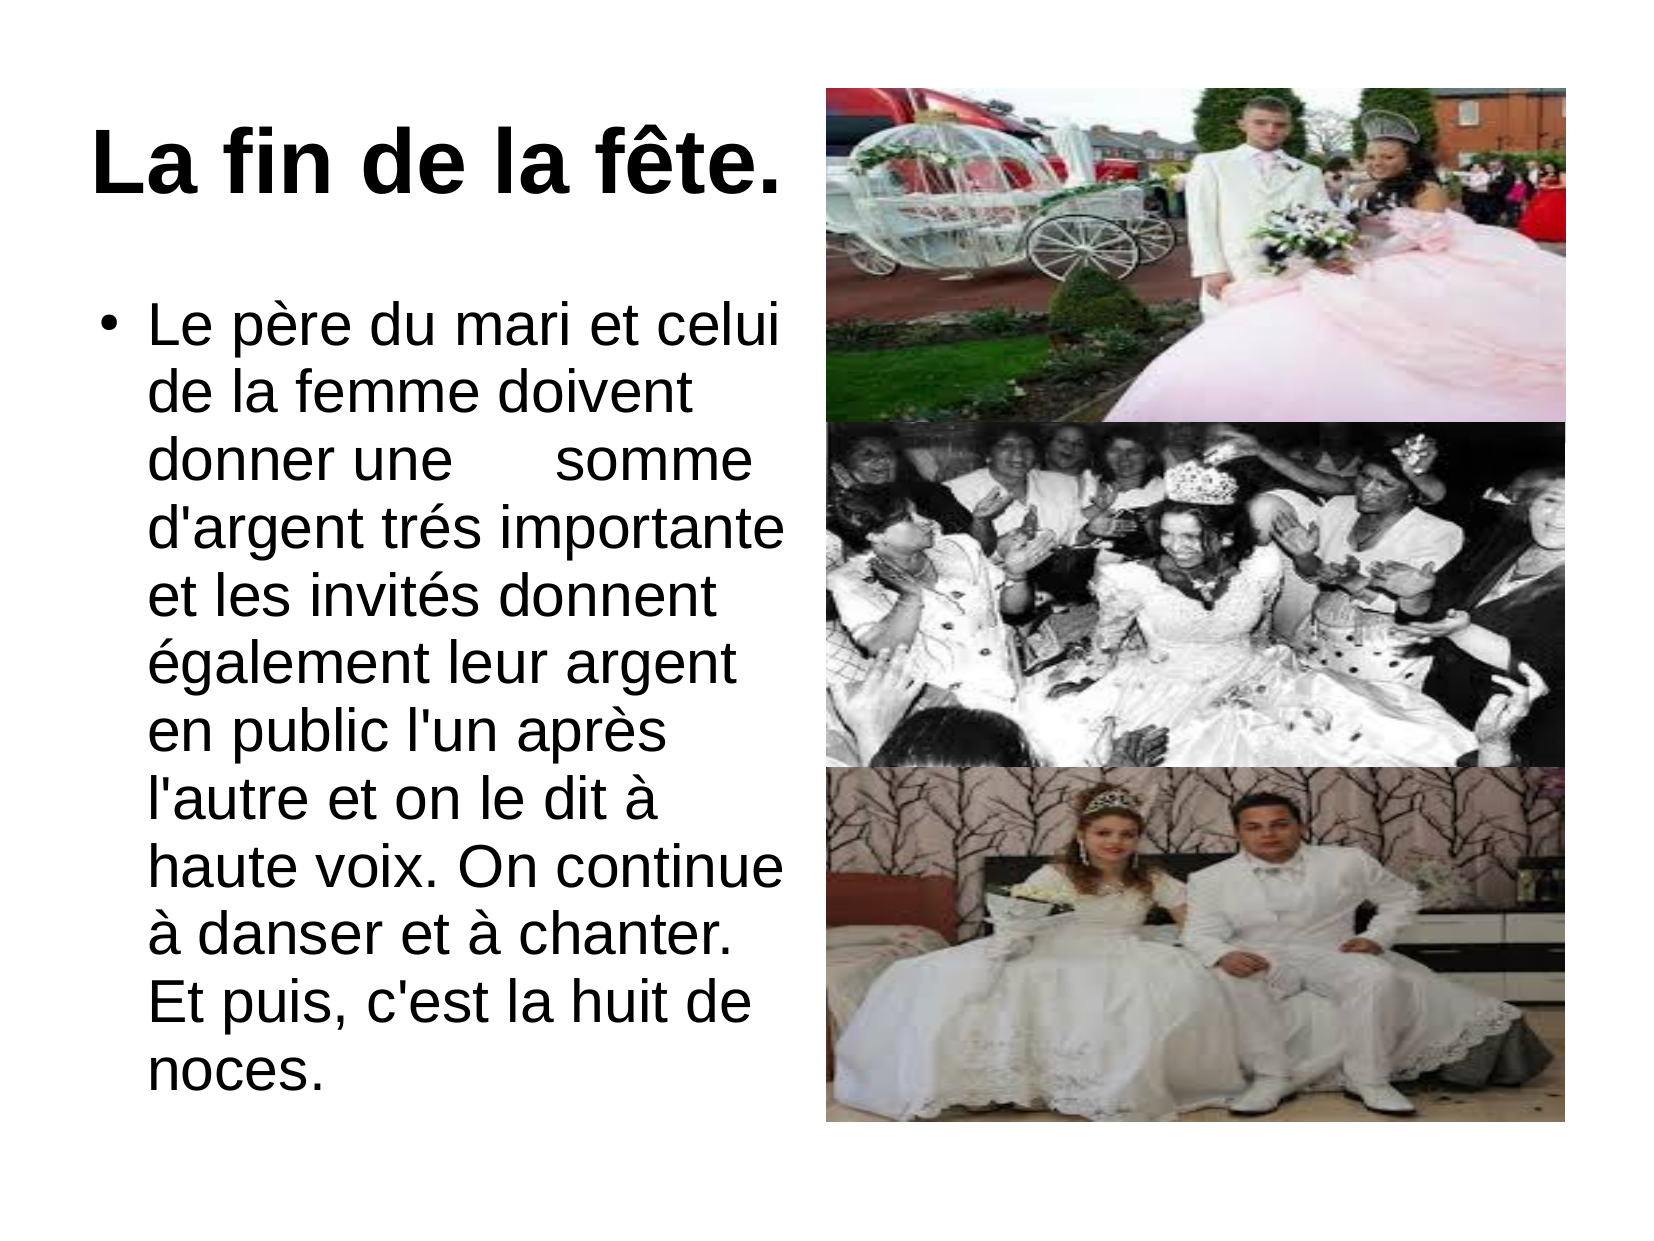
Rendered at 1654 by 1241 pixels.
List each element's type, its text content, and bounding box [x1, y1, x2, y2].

title La fin de la fête. [0, 58, 1182, 266]
picture [826, 88, 1572, 1123]
list Le père du mari et celui de la femme doivent donner une somme d'argent trés importante et les invités donnent également leur argent en public l'un après l'autre et on le dit à haute voix. On continue à danser et à chanter. Et puis, c'est la huit de noces. [82, 290, 809, 1109]
